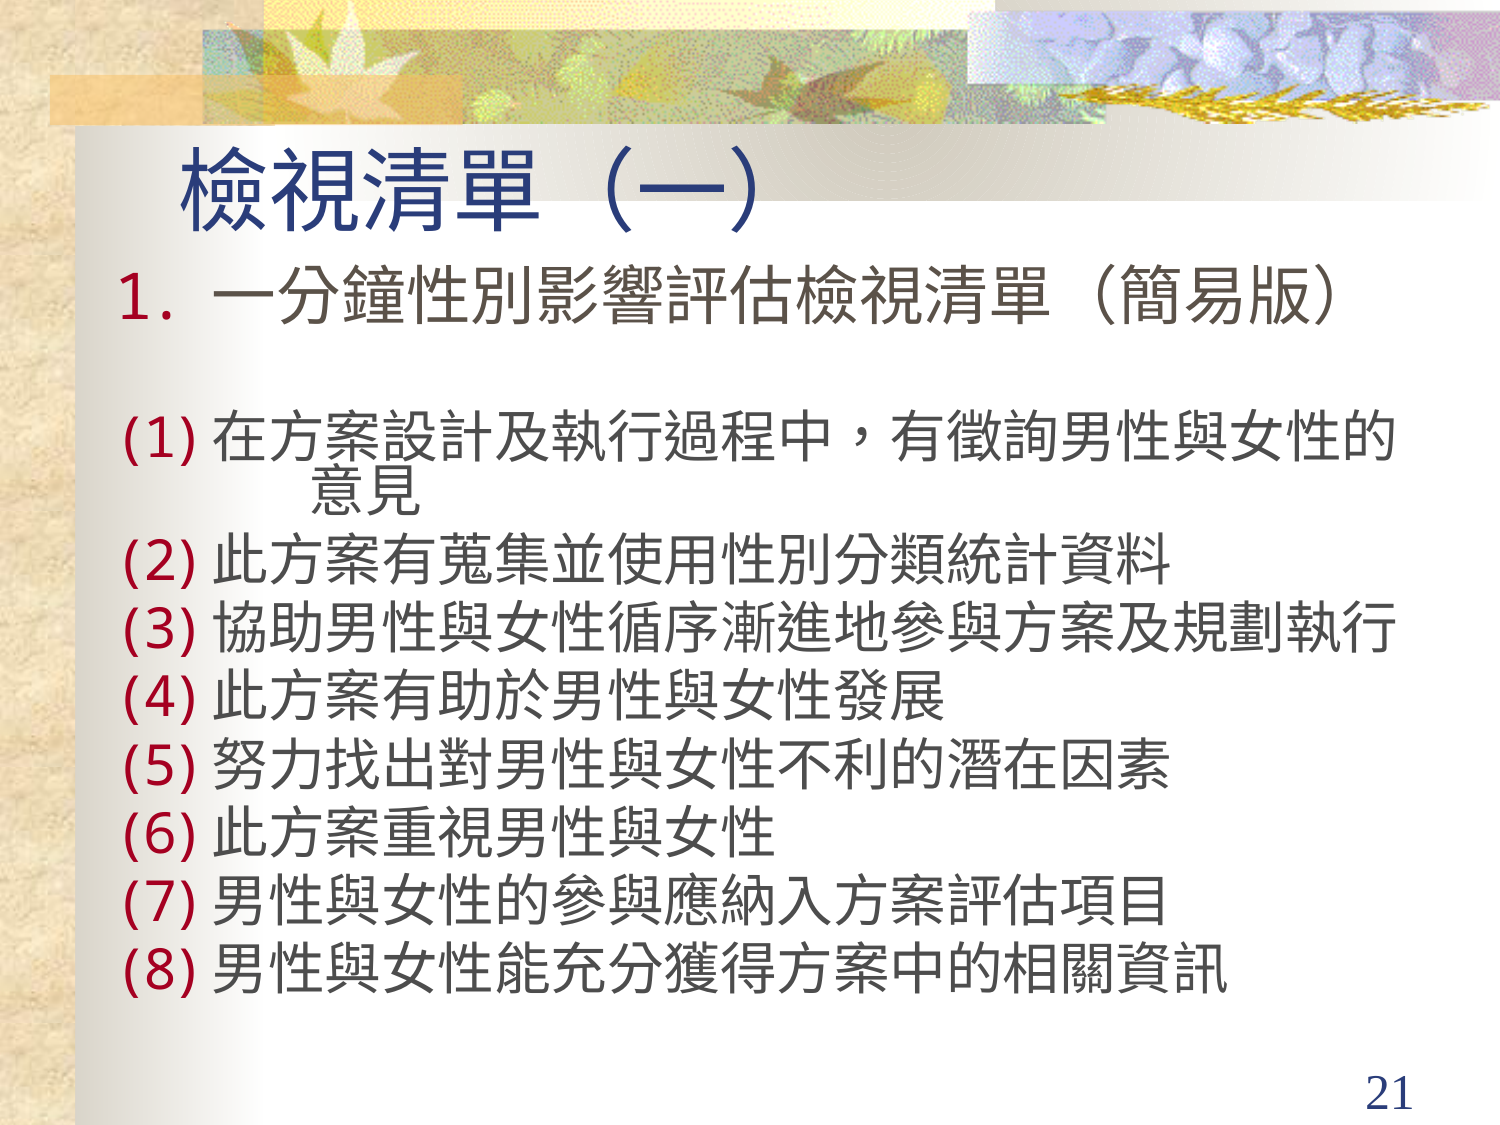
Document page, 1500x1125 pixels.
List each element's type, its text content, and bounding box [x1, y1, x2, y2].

text_box [1350, 1052, 1500, 1125]
list 一分鐘性別影響評估檢視清單（簡易版） 在方案設計及執行過程中，有徵詢男性與女性的意見 此方案有蒐集並使用性別分類統計資料 協助男性與女性循序漸進地參與方案及規劃執行 此方案有助於男性與女性發展 努力找出對男性與女性不利的潛在因素 此方案重視男性與女性 男性與女性的參與應納入方案評估項目 男性與女性能充分獲得方案中的相關資訊 [99, 262, 1438, 1020]
title 檢視清單（一） [162, 62, 1438, 250]
